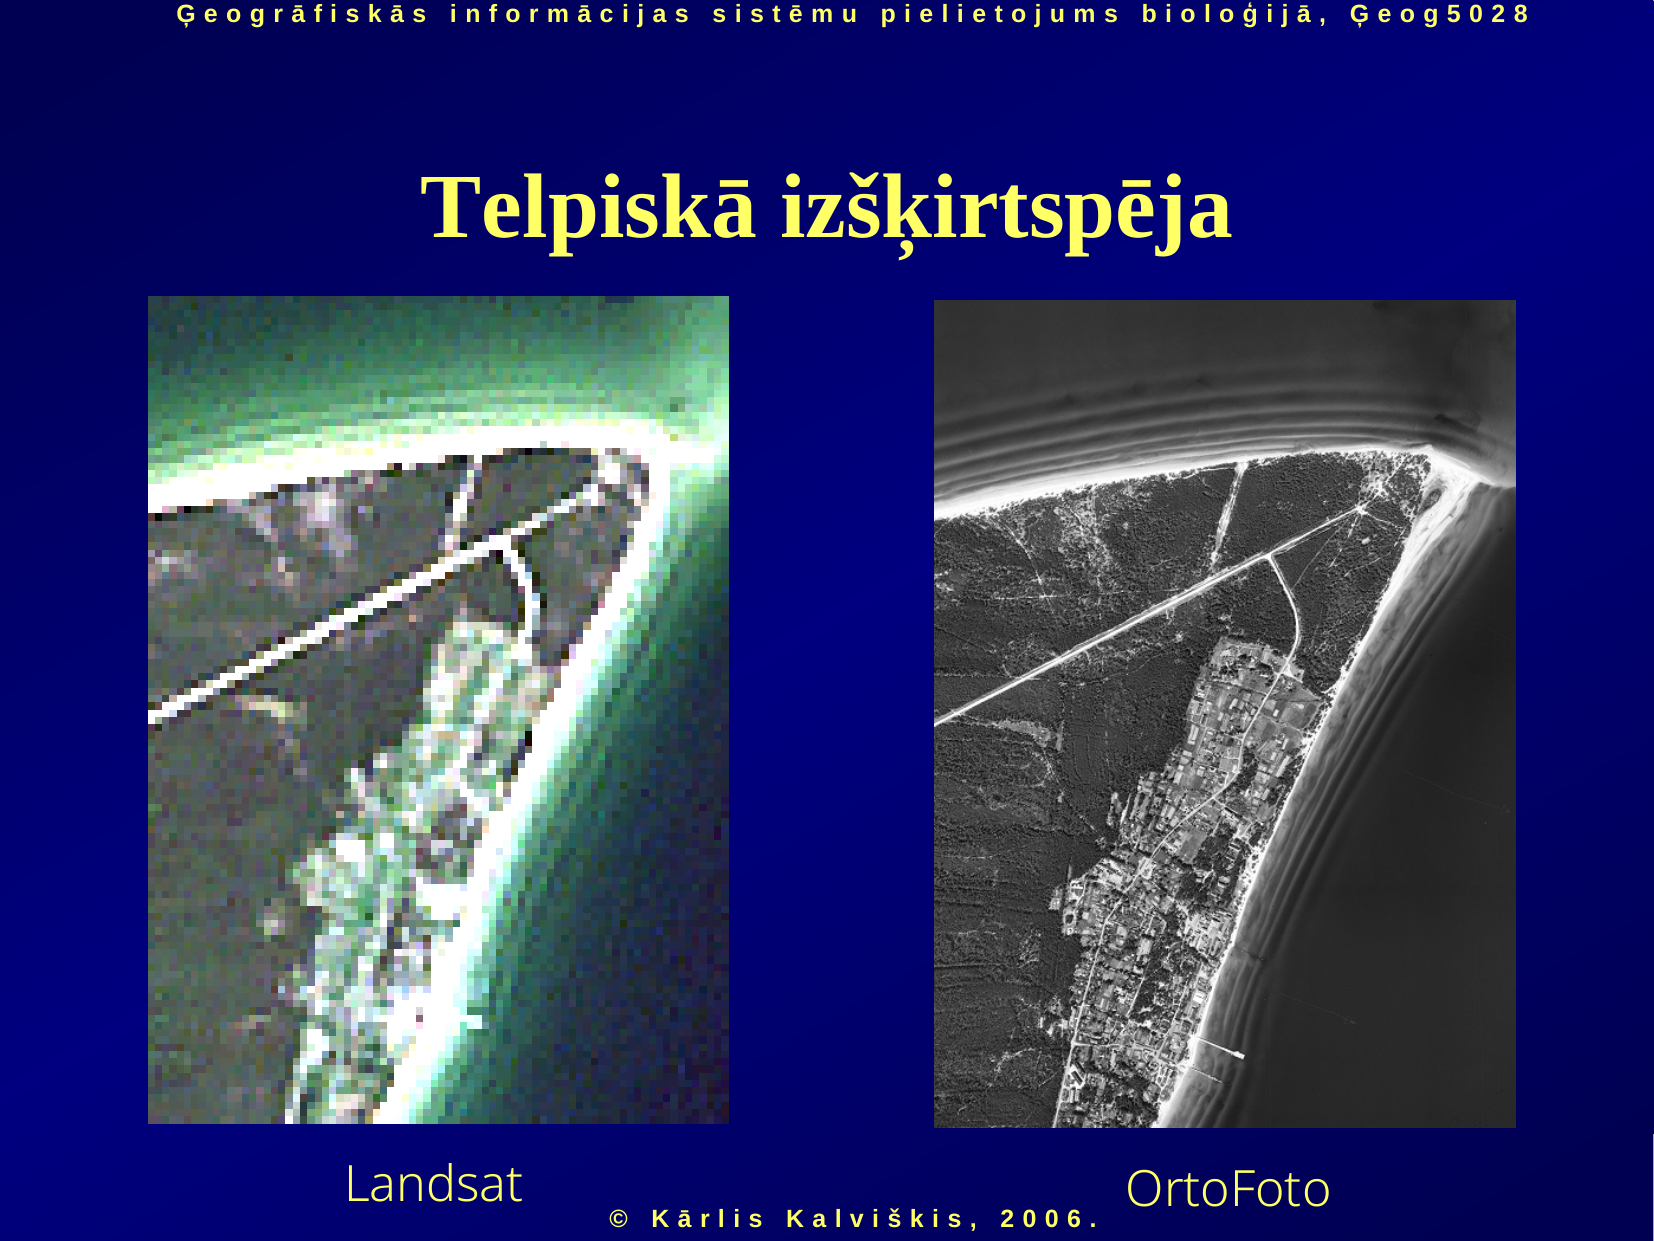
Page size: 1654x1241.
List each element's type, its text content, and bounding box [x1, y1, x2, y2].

text_box Landsat [291, 1148, 542, 1206]
picture [934, 300, 1516, 1128]
title Telpiskā izšķirtspēja [121, 102, 1534, 311]
picture [148, 296, 729, 1124]
text_box OrtoFoto [1072, 1152, 1342, 1211]
